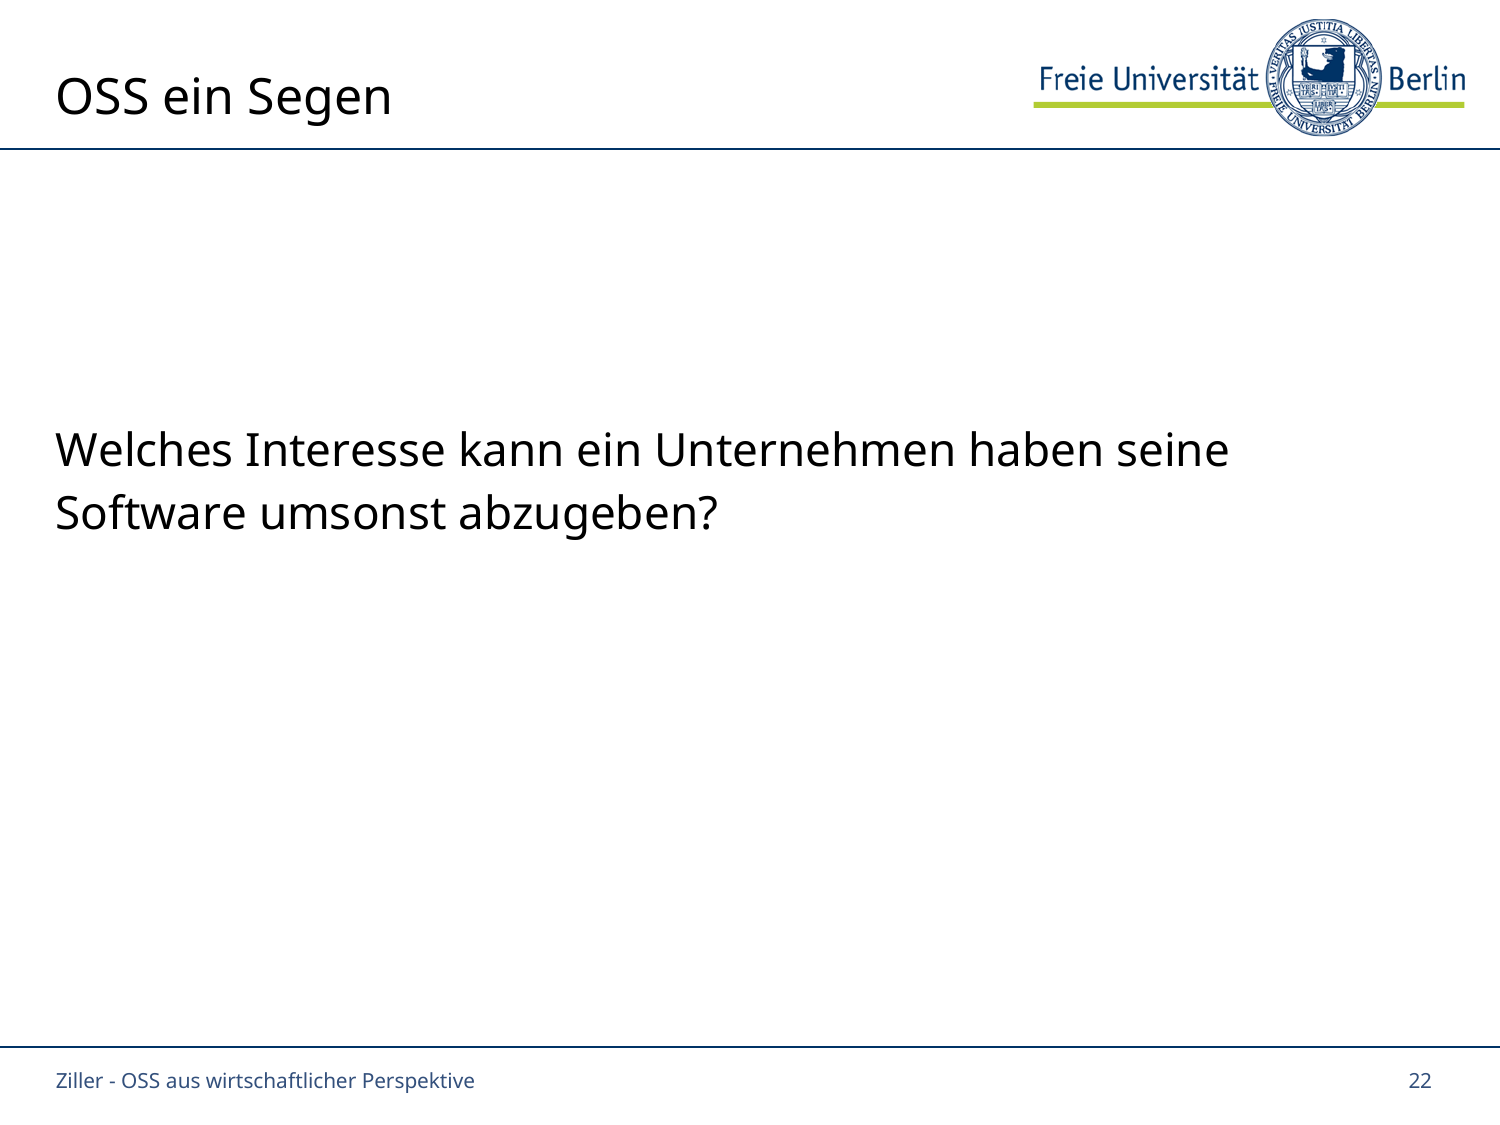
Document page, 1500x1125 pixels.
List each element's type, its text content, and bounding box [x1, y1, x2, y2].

picture [1033, 19, 1470, 137]
title OSS ein Segen [41, 0, 1016, 138]
list Welches Interesse kann ein Unternehmen haben seine Software umsonst abzugeben? [41, 175, 1447, 1039]
